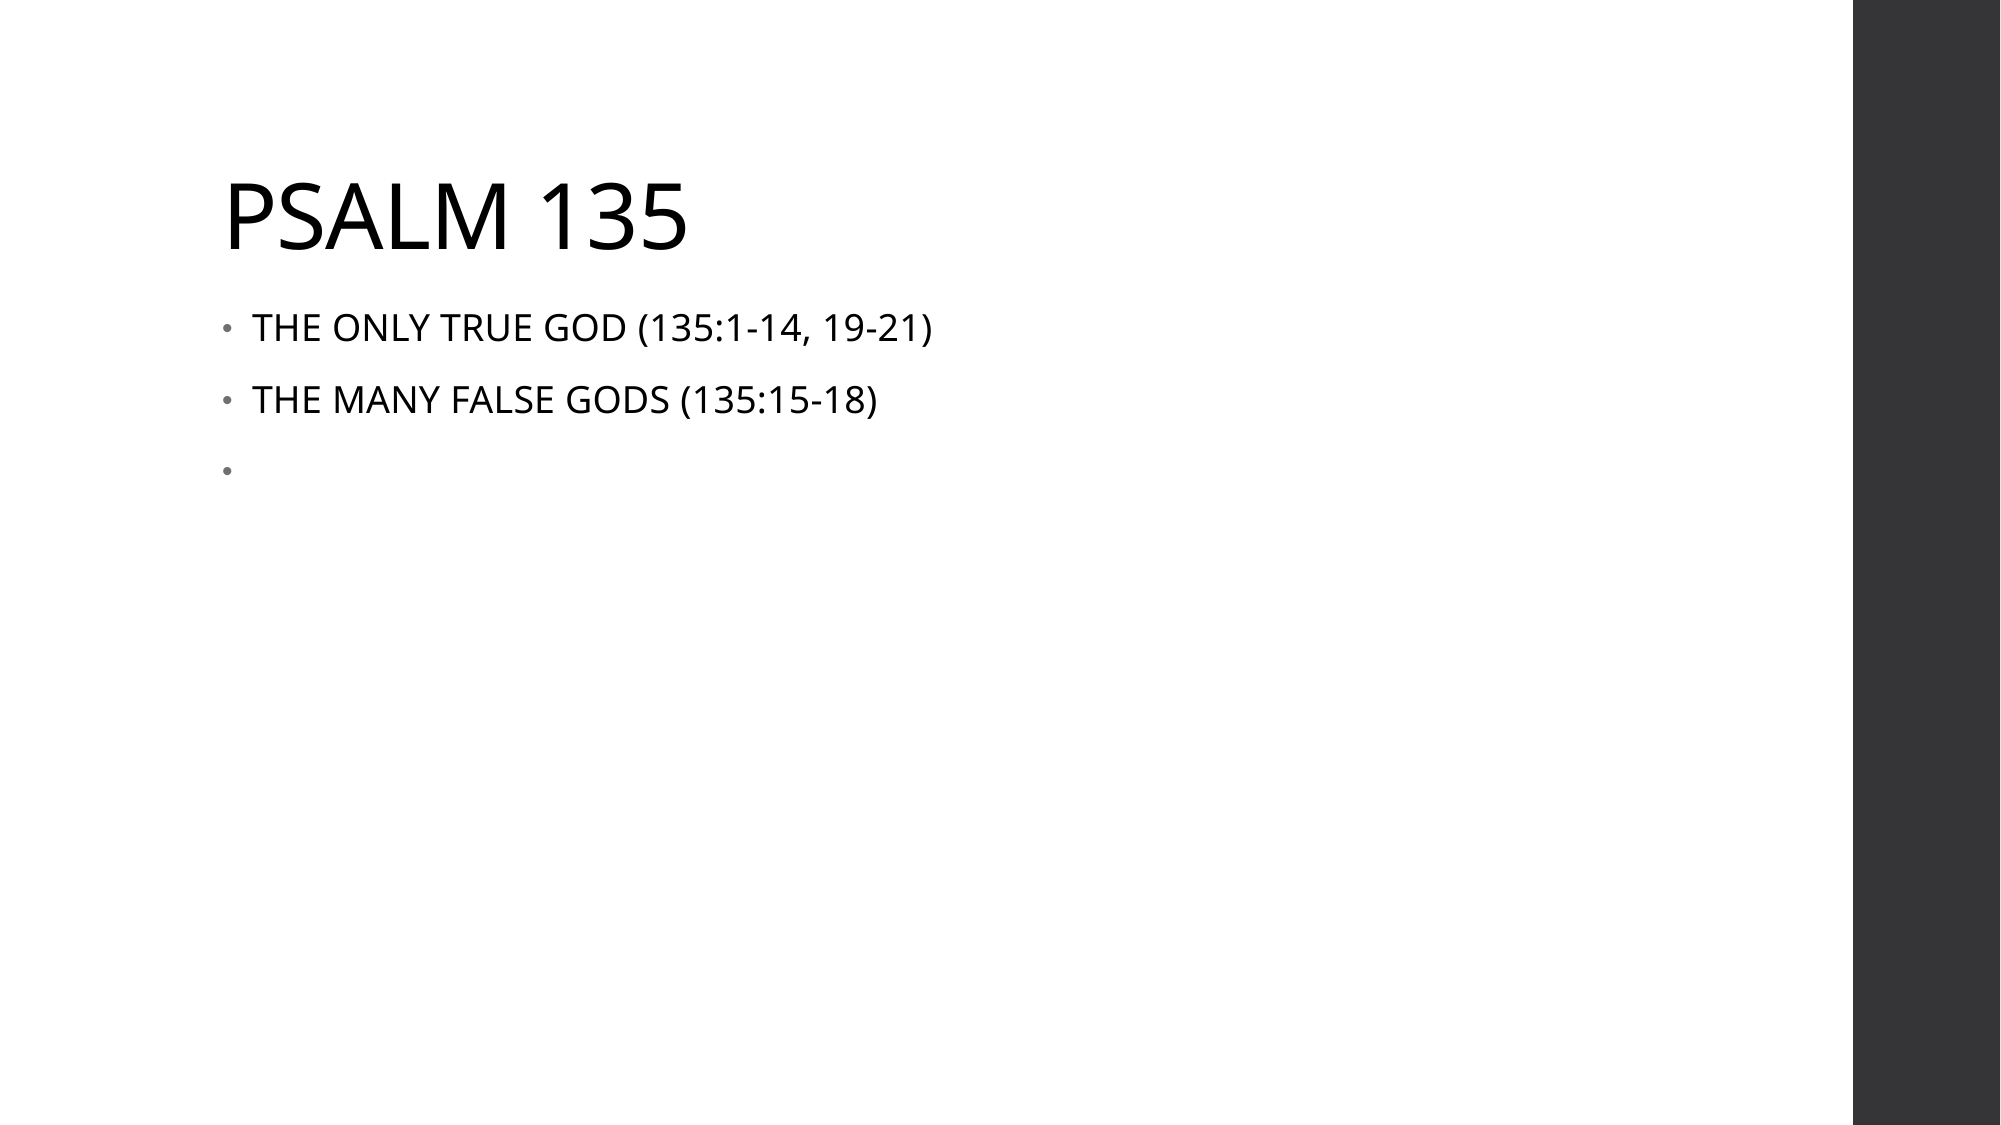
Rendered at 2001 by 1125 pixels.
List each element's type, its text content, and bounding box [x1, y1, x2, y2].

list THE ONLY TRUE GOD (135:1-14, 19-21) THE MANY FALSE GODS (135:15-18) [206, 299, 1617, 1014]
title PSALM 135 [206, 60, 1797, 278]
